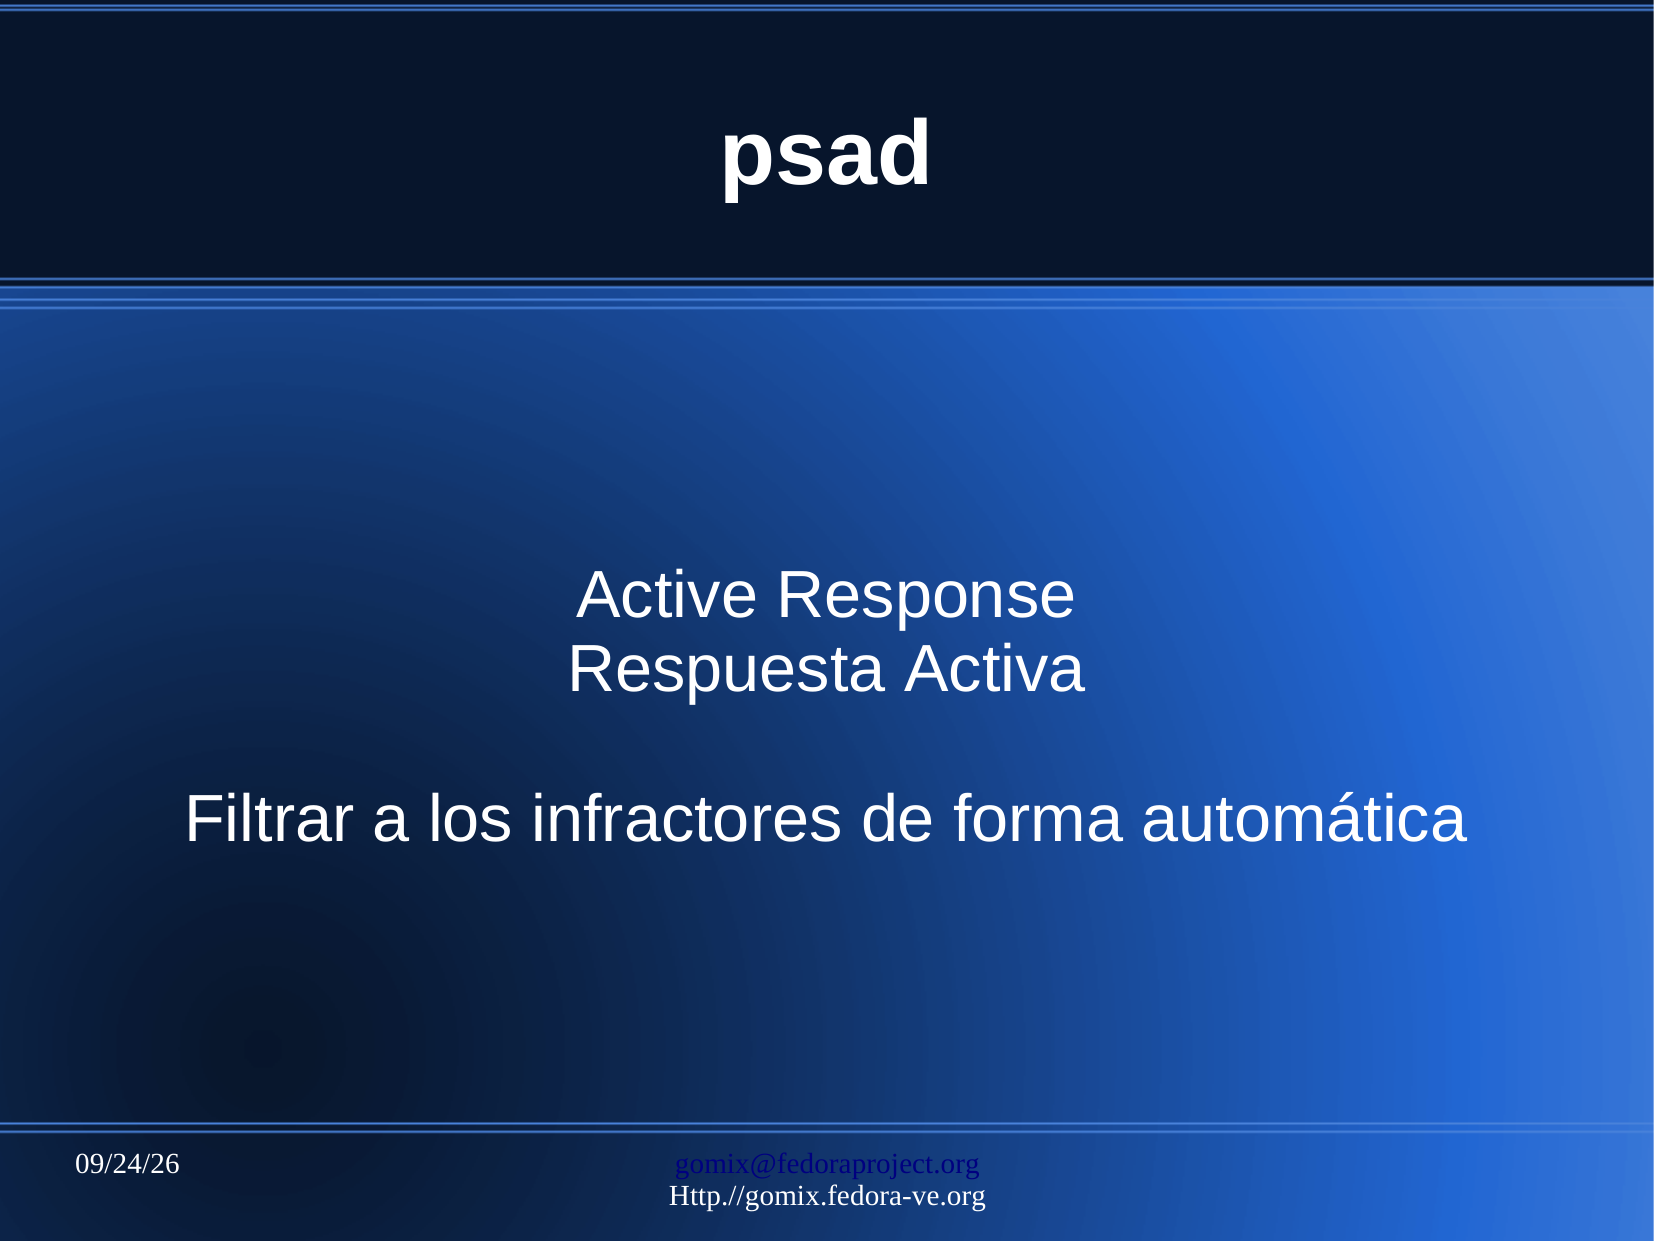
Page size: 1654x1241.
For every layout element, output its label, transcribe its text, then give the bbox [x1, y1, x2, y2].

picture [0, 0, 1654, 1241]
title psad [82, 49, 1571, 257]
subtitle Active Response Respuesta Activa Filtrar a los infractores de forma automática [82, 362, 1571, 1050]
